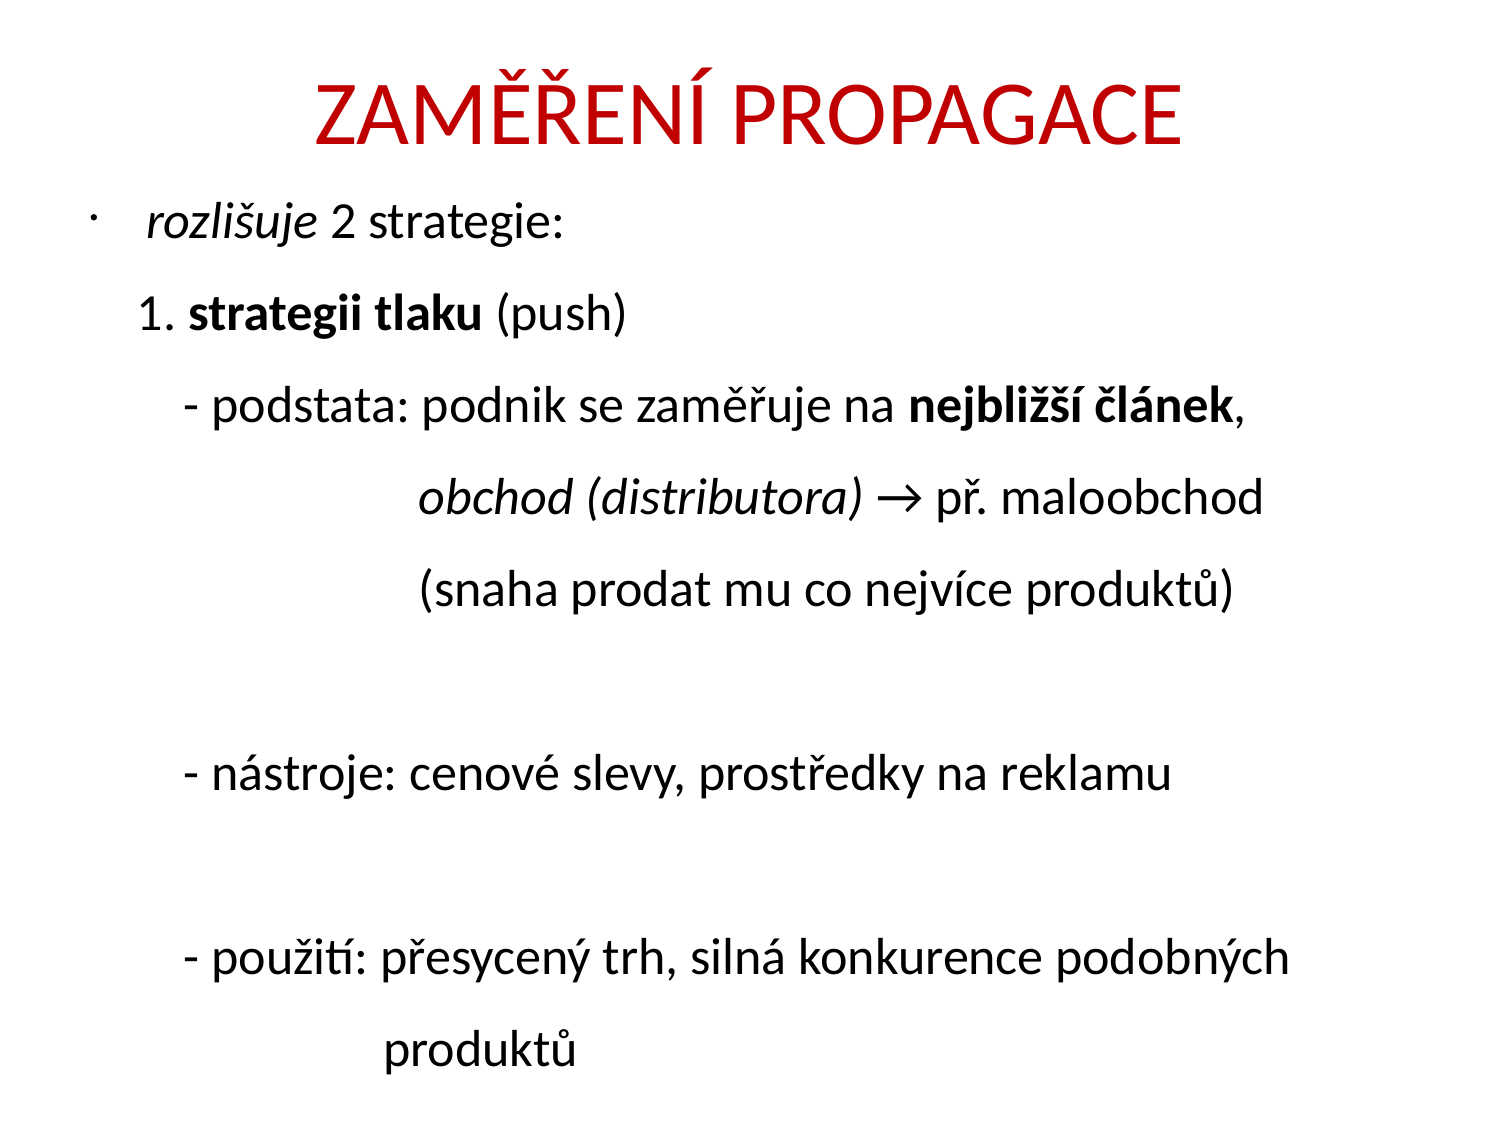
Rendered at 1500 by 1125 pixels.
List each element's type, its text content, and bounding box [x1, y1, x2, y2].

list rozlišuje 2 strategie: 1. strategii tlaku (push) - podstata: podnik se zaměřuje na nejbližší článek, obchod (distributora) → př. maloobchod (snaha prodat mu co nejvíce produktů) - nástroje: cenové slevy, prostředky na reklamu - použití: přesycený trh, silná konkurence podobných produktů [75, 178, 1425, 922]
title ZAMĚŘENÍ PROPAGACE [75, 45, 1425, 178]
